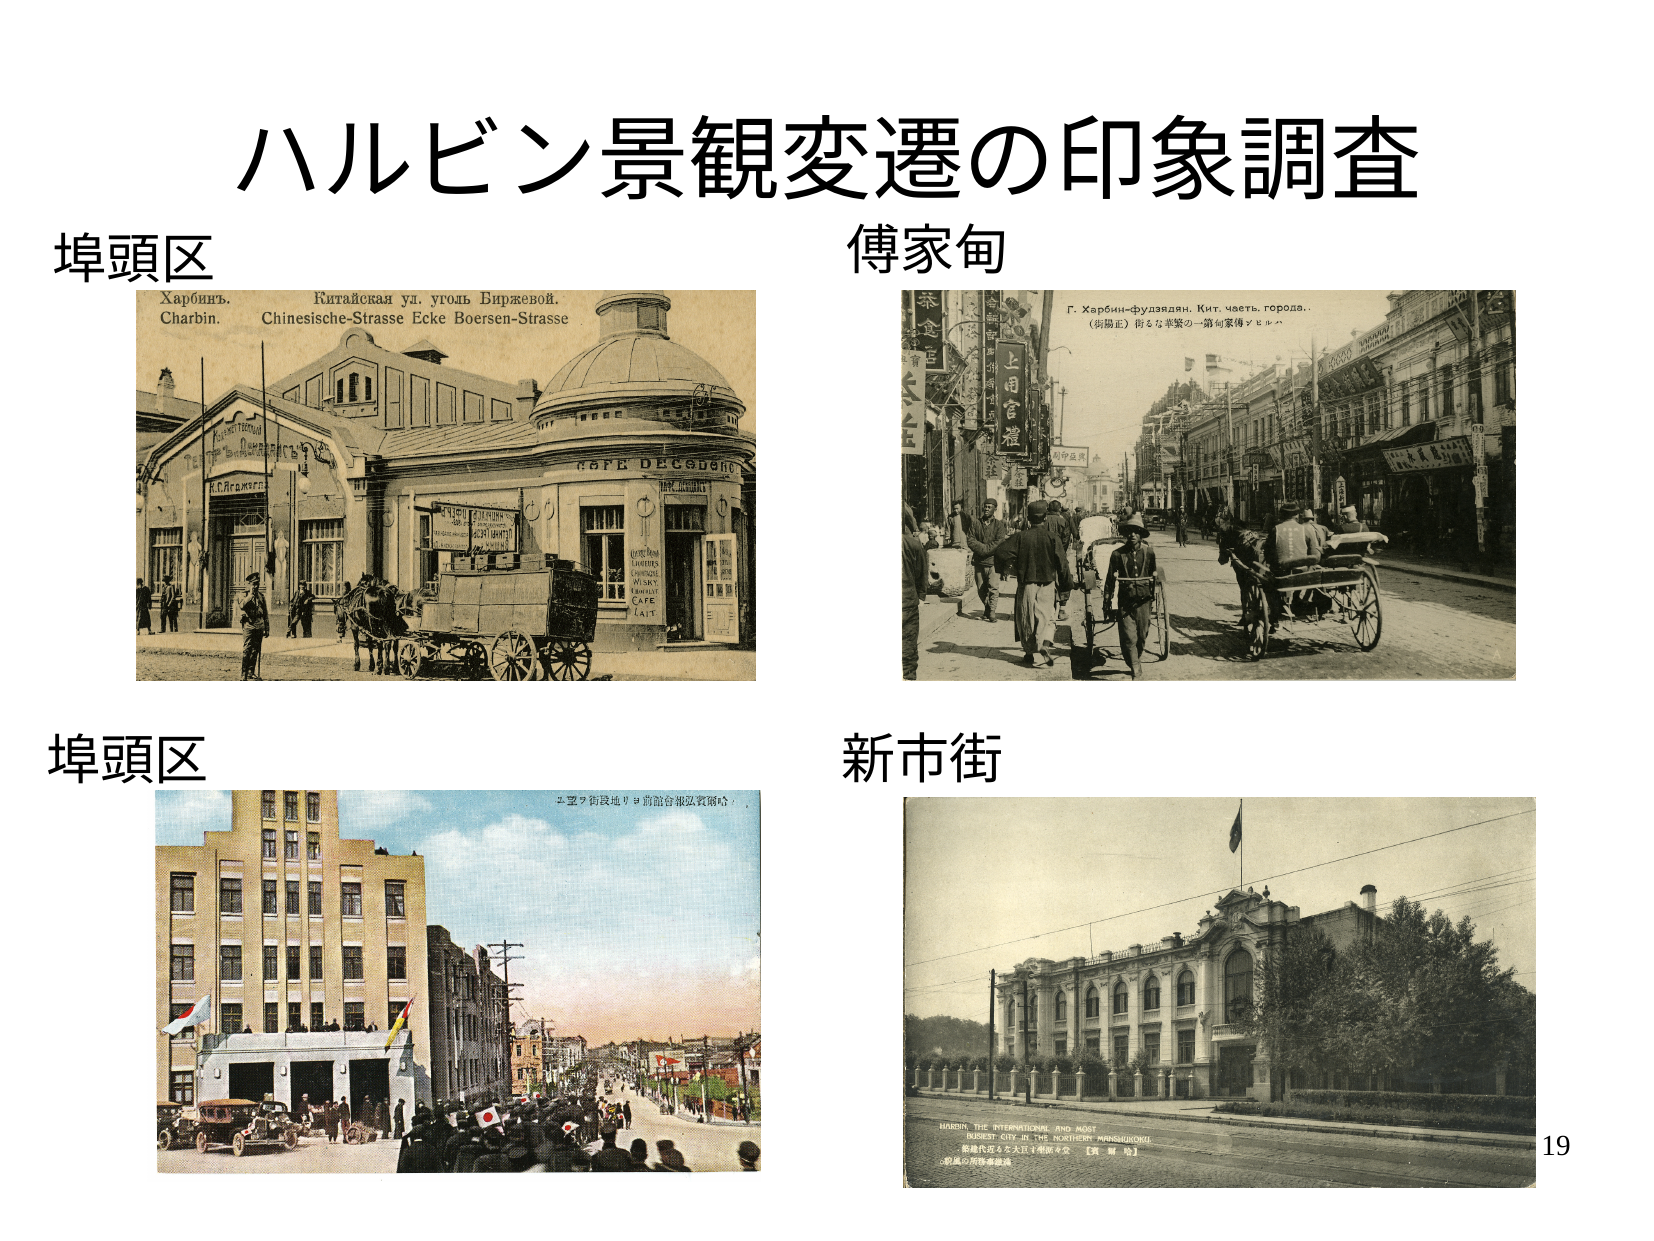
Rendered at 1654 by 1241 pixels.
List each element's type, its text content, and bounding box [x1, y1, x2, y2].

picture [136, 290, 756, 681]
picture [147, 790, 761, 1182]
title ハルビン景観変遷の印象調査 [82, 49, 1571, 257]
text_box 傅家甸 [826, 206, 1081, 274]
picture [901, 290, 1516, 681]
text_box 埠頭区 [26, 716, 281, 771]
text_box 新市街 [826, 708, 1123, 778]
text_box 埠頭区 [33, 215, 287, 283]
picture [903, 797, 1536, 1188]
